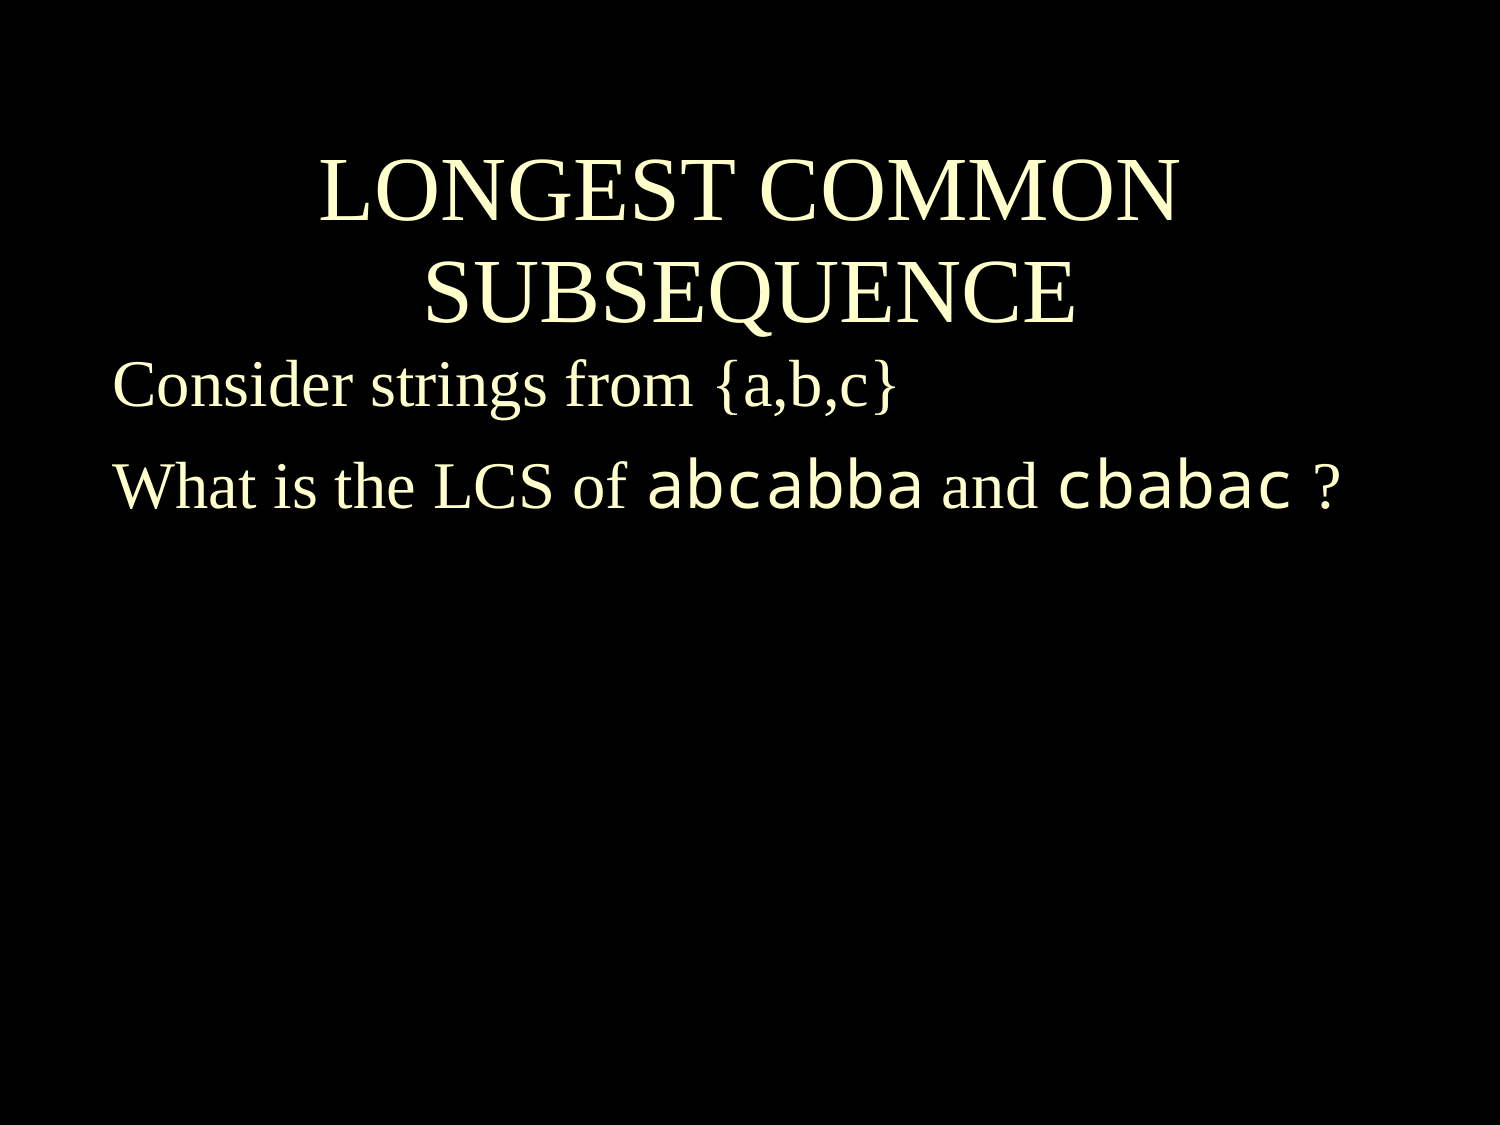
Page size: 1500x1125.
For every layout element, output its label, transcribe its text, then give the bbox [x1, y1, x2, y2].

title LONGEST COMMON SUBSEQUENCE [22, 139, 1480, 343]
list Consider strings from {a,b,c} What is the LCS of abcabba and cbabac ? [112, 347, 1482, 1011]
